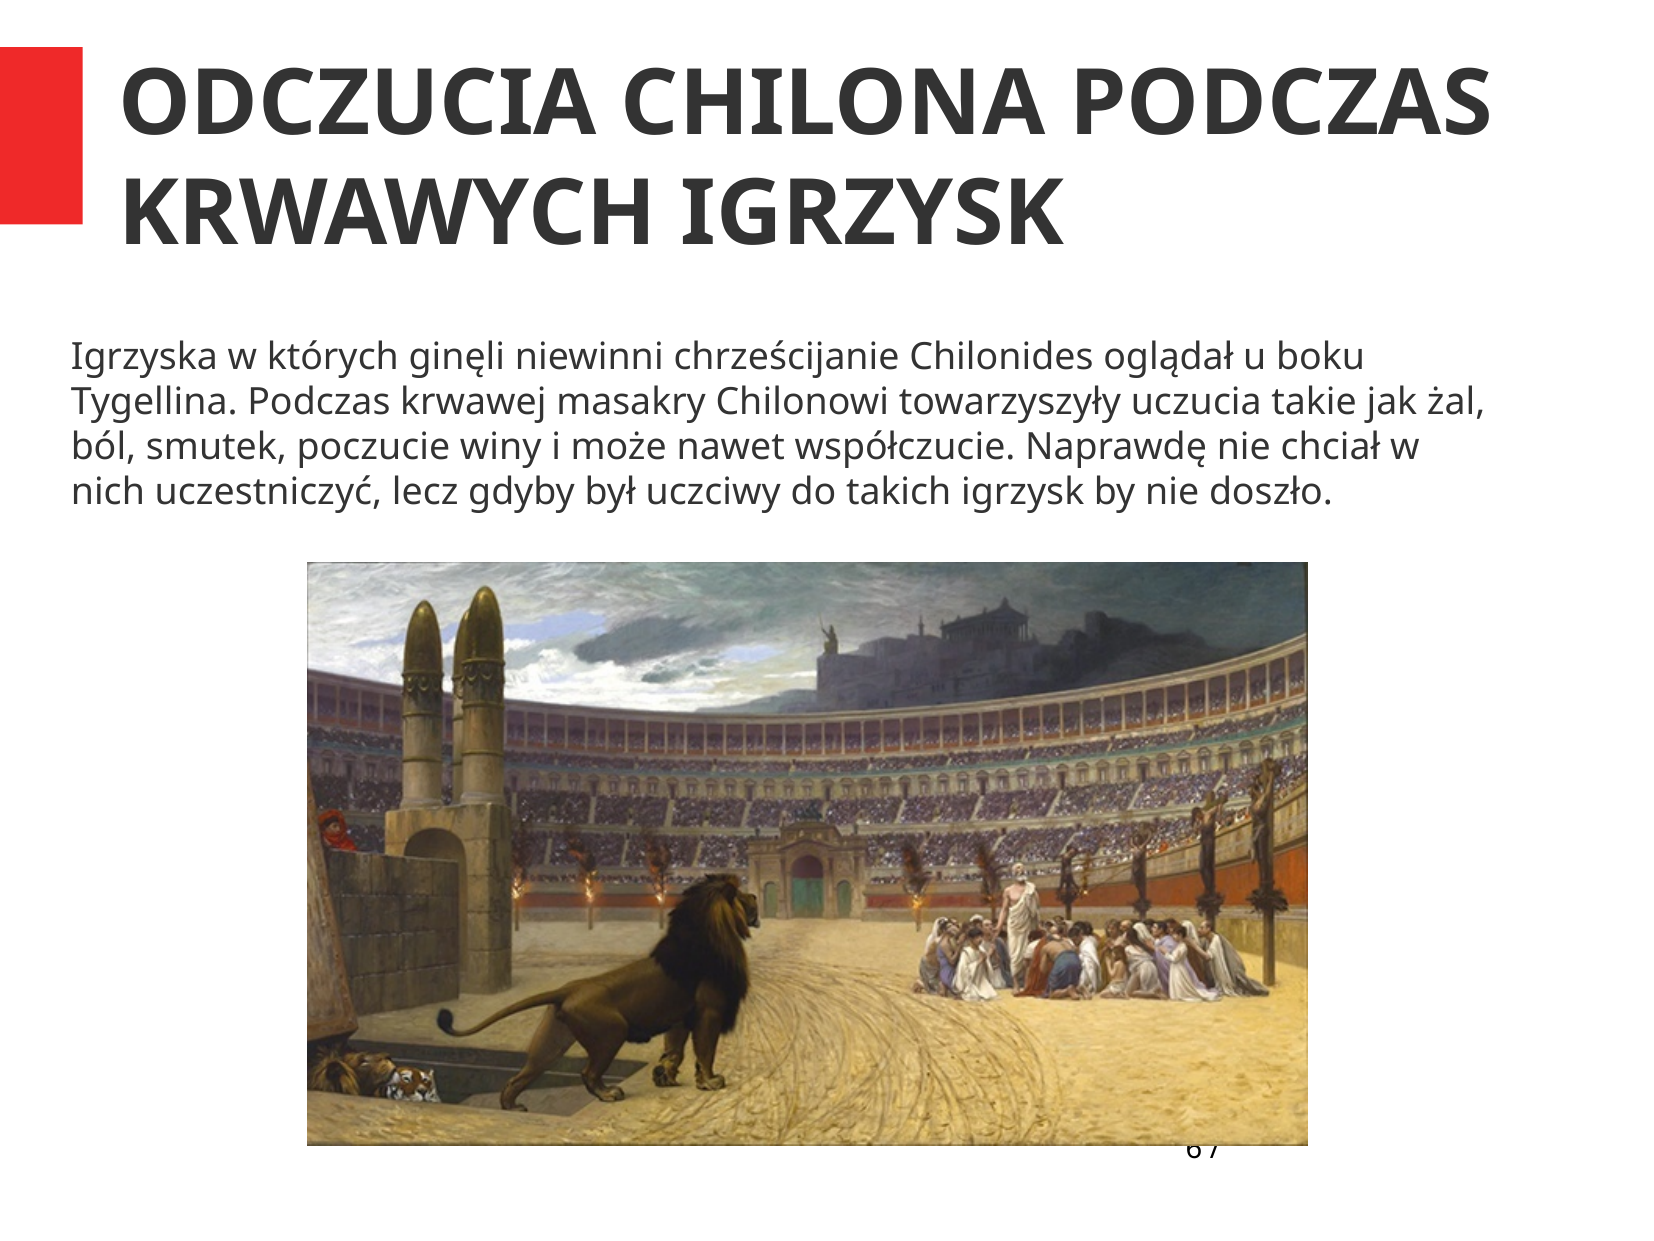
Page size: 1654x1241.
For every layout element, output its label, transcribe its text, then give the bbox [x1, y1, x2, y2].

picture [307, 562, 1308, 1146]
title ODCZUCIA CHILONA PODCZAS KRWAWYCH IGRZYSK [118, 30, 1571, 275]
text_box / [1185, 1129, 1571, 1216]
list Igrzyska w których ginęli niewinni chrześcijanie Chilonides oglądał u boku Tygellina. Podczas krwawej masakry Chilonowi towarzyszyły uczucia takie jak żal, ból, smutek, poczucie winy i może nawet współczucie. Naprawdę nie chciał w nich uczestniczyć, lecz gdyby był uczciwy do takich igrzysk by nie doszło. [70, 331, 1489, 1052]
